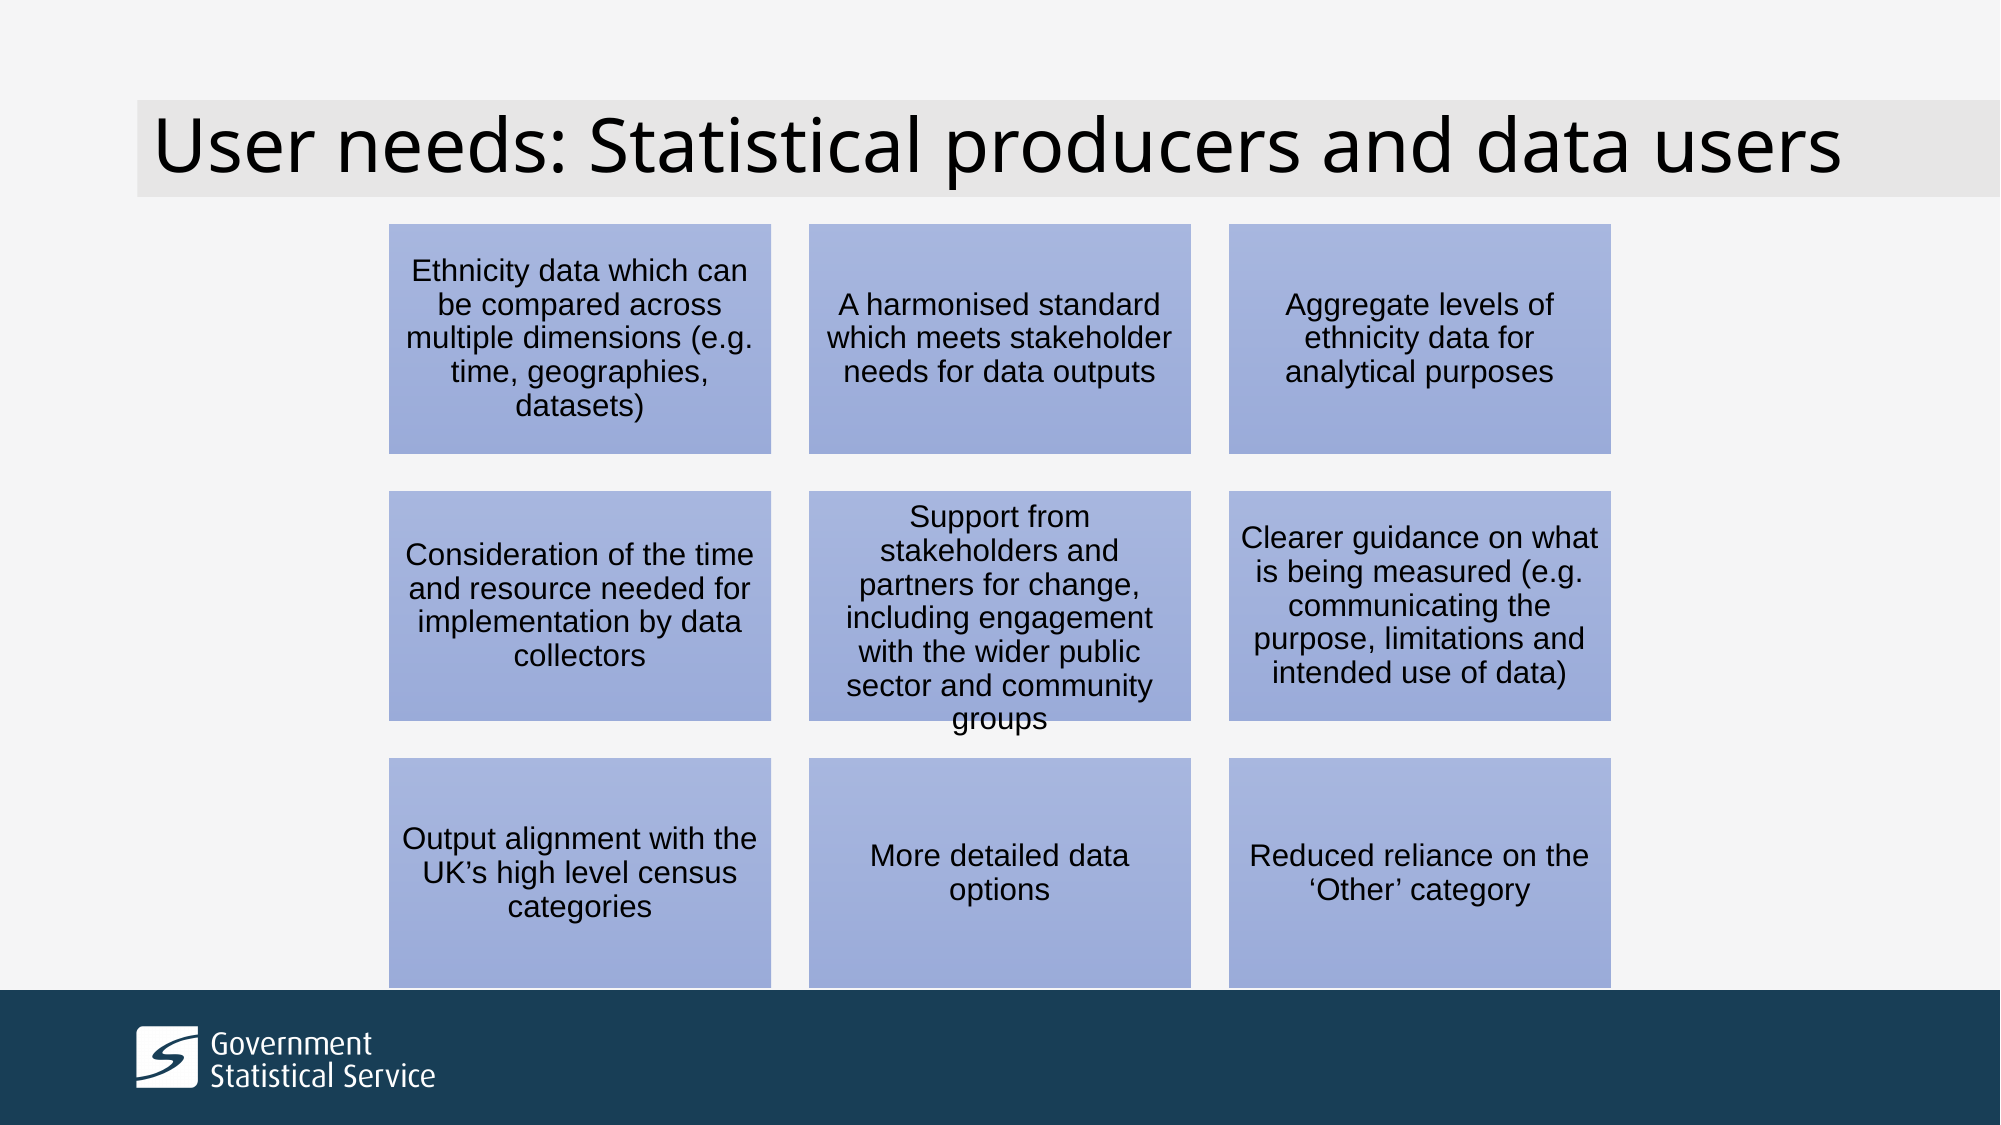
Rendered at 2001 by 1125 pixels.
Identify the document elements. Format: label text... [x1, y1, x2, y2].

text_box Ethnicity data which can be compared across multiple dimensions (e.g. time, geographies, datasets) [389, 224, 772, 454]
text_box Clearer guidance on what is being measured (e.g. communicating the purpose, limitations and intended use of data) [1229, 491, 1611, 721]
text_box Output alignment with the UK’s high level census categories [389, 758, 772, 988]
text_box More detailed data options [809, 758, 1191, 988]
title User needs: Statistical producers and data users [137, 100, 2000, 197]
text_box Support from stakeholders and partners for change, including engagement with the wider public sector and community groups [809, 491, 1191, 721]
text_box Reduced reliance on the ‘Other’ category [1229, 758, 1611, 988]
text_box A harmonised standard which meets stakeholder needs for data outputs [809, 224, 1191, 454]
text_box Consideration of the time and resource needed for implementation by data collectors [389, 491, 772, 721]
text_box Aggregate levels of ethnicity data for analytical purposes [1229, 224, 1611, 454]
